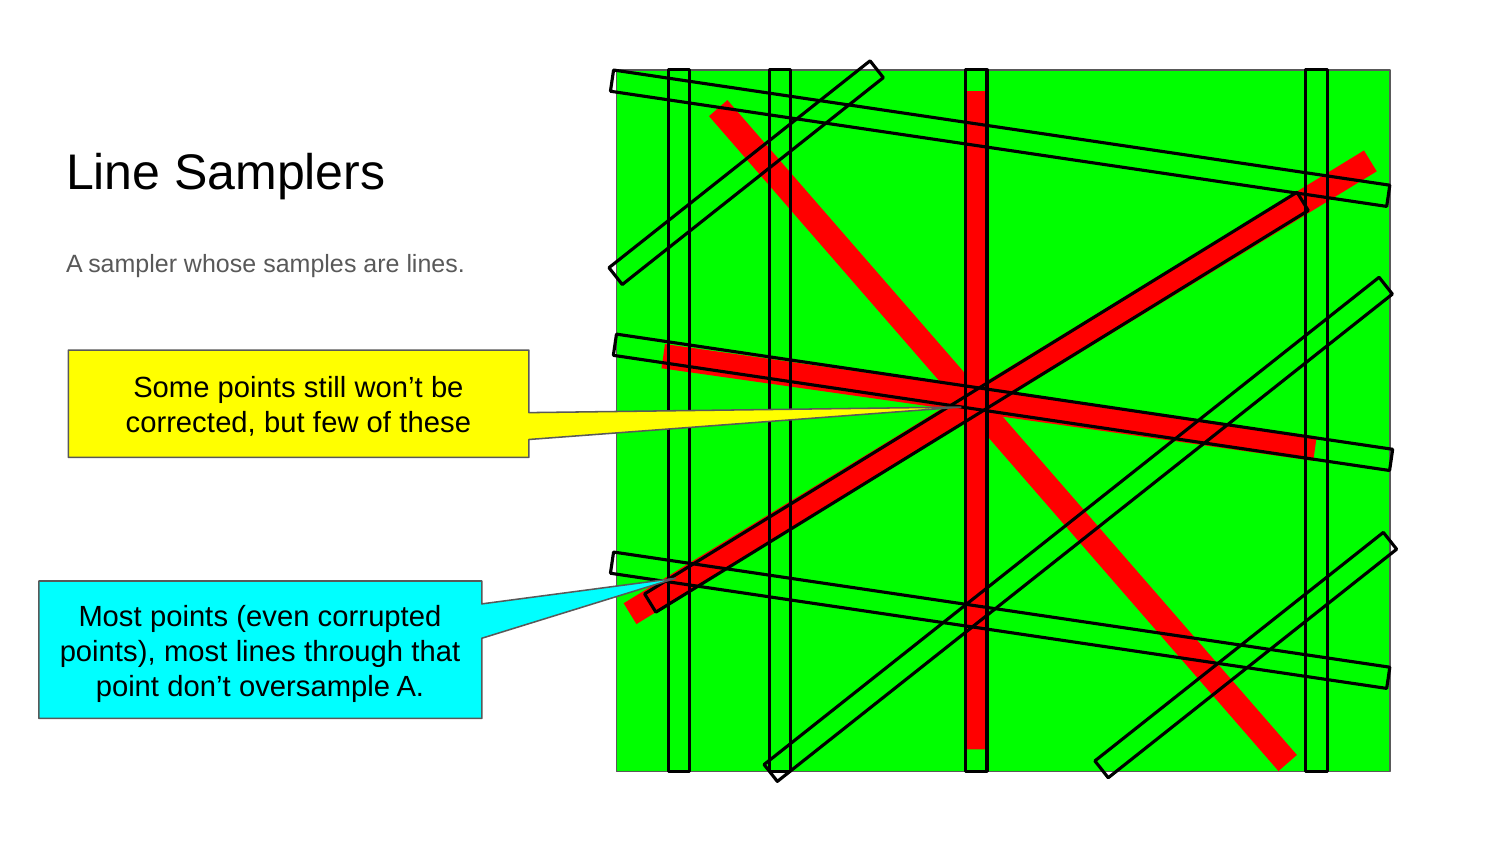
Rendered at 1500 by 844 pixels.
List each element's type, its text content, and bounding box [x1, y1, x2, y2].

text_box [691, 422, 768, 562]
text_box [1182, 423, 1222, 441]
text_box [792, 409, 940, 500]
text_box [616, 73, 667, 97]
text_box [1329, 536, 1390, 600]
text_box [1276, 626, 1304, 652]
text_box [792, 581, 960, 620]
text_box [705, 571, 768, 594]
text_box [967, 413, 985, 601]
text_box [1224, 648, 1264, 665]
list A sampler whose samples are lines. [51, 227, 512, 307]
text_box [670, 236, 688, 343]
text_box [771, 578, 789, 598]
text_box [802, 103, 843, 121]
text_box [1329, 69, 1390, 183]
text_box [771, 508, 789, 538]
text_box Most points (even corrupted points), most lines through that point don’t oversample A. [38, 578, 676, 719]
title Line Samplers [51, 91, 512, 216]
text_box [691, 172, 768, 354]
text_box [691, 145, 768, 227]
text_box [950, 609, 964, 623]
text_box [670, 428, 688, 561]
text_box [792, 99, 814, 117]
text_box [624, 69, 667, 76]
text_box [616, 252, 667, 339]
text_box [1307, 323, 1326, 358]
text_box [1210, 427, 1304, 456]
text_box [616, 555, 667, 579]
text_box [670, 102, 688, 216]
text_box Some points still won’t be corrected, but few of these [68, 350, 961, 458]
text_box [967, 629, 985, 770]
text_box [967, 125, 985, 145]
text_box [989, 392, 1005, 404]
text_box [1329, 200, 1390, 314]
text_box [1098, 666, 1241, 772]
text_box [691, 347, 768, 376]
text_box [989, 413, 1169, 583]
text_box [1329, 178, 1387, 204]
text_box [978, 620, 985, 627]
text_box [1307, 175, 1326, 195]
text_box [1247, 599, 1304, 647]
text_box [691, 589, 768, 772]
text_box [771, 128, 789, 163]
text_box [792, 362, 964, 403]
text_box [670, 81, 688, 101]
text_box [771, 533, 789, 576]
text_box [771, 71, 789, 94]
text_box [648, 584, 667, 609]
text_box [792, 121, 820, 147]
text_box [792, 602, 937, 739]
text_box [771, 156, 789, 357]
text_box [1307, 460, 1326, 590]
text_box [691, 566, 719, 584]
text_box [674, 570, 688, 583]
text_box [792, 425, 964, 602]
text_box [1329, 442, 1390, 468]
text_box [967, 607, 985, 625]
text_box [991, 395, 1192, 436]
text_box [1233, 367, 1304, 434]
text_box [670, 344, 688, 364]
text_box [1307, 197, 1326, 331]
text_box [691, 369, 768, 410]
text_box [967, 410, 977, 418]
text_box [771, 117, 789, 136]
text_box [771, 96, 789, 115]
text_box [989, 196, 1304, 391]
text_box [691, 105, 768, 199]
text_box [989, 150, 1289, 379]
text_box [670, 366, 688, 410]
text_box [989, 611, 1236, 661]
text_box [1307, 439, 1326, 459]
text_box [792, 408, 964, 525]
text_box [616, 586, 667, 772]
text_box [771, 359, 789, 379]
text_box [1307, 581, 1326, 617]
text_box [1120, 670, 1304, 772]
text_box [1307, 350, 1326, 437]
text_box [616, 225, 667, 281]
text_box [670, 584, 688, 601]
text_box [989, 441, 1199, 606]
text_box [1329, 299, 1390, 447]
text_box [1002, 445, 1304, 643]
text_box [670, 208, 688, 243]
text_box [616, 337, 667, 361]
text_box [691, 84, 768, 112]
text_box [967, 146, 985, 386]
text_box [1307, 679, 1326, 770]
text_box [691, 69, 768, 91]
text_box [967, 71, 985, 123]
text_box [616, 358, 667, 411]
text_box [616, 94, 667, 259]
text_box [1019, 216, 1304, 418]
text_box [989, 128, 1304, 192]
text_box [1254, 652, 1304, 674]
text_box [700, 521, 768, 566]
text_box [733, 546, 768, 573]
text_box [1329, 464, 1390, 572]
text_box [832, 107, 964, 141]
text_box [967, 390, 985, 408]
text_box [989, 632, 1212, 772]
text_box [1329, 558, 1390, 665]
text_box [854, 69, 964, 120]
text_box [1205, 340, 1304, 422]
text_box [771, 599, 789, 756]
text_box [972, 593, 985, 605]
text_box [1329, 281, 1389, 341]
text_box [616, 430, 667, 558]
text_box [670, 563, 687, 575]
text_box [771, 748, 789, 770]
text_box [1307, 657, 1326, 677]
text_box [989, 69, 1304, 170]
text_box [670, 71, 688, 79]
text_box [670, 595, 688, 770]
text_box [1329, 660, 1387, 686]
text_box [792, 384, 944, 409]
text_box [792, 625, 964, 767]
text_box [771, 421, 789, 513]
text_box [1307, 71, 1326, 174]
text_box [792, 69, 855, 98]
text_box [826, 69, 880, 103]
text_box [794, 637, 964, 772]
text_box [792, 126, 964, 383]
text_box [1307, 608, 1326, 656]
text_box [1329, 682, 1390, 772]
text_box [771, 381, 789, 409]
text_box [616, 576, 647, 586]
